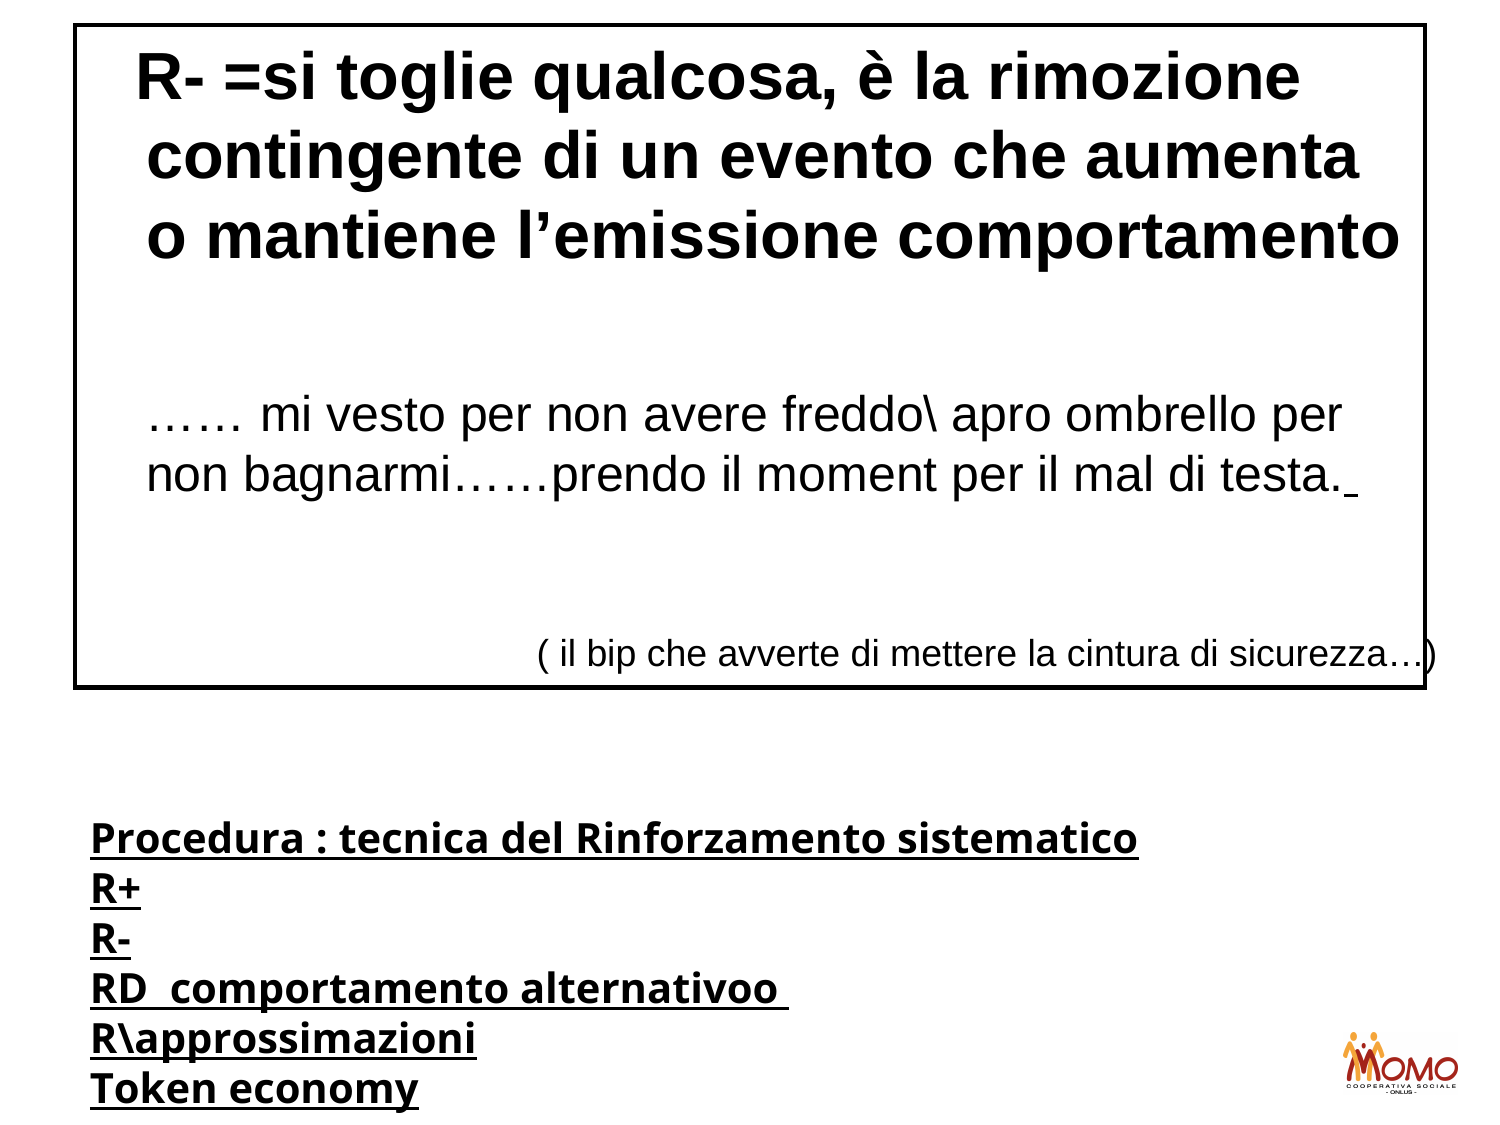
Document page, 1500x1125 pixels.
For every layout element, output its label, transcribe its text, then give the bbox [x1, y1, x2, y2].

list R- =si toglie qualcosa, è la rimozione contingente di un evento che aumenta o mantiene l’emissione comportamento …… mi vesto per non avere freddo\ apro ombrello per non bagnarmi……prendo il moment per il mal di testa. [75, 24, 1426, 688]
text_box ( il bip che avverte di mettere la cintura di sicurezza…) [521, 621, 1457, 682]
text_box Procedura : tecnica del Rinforzamento sistematico R+ R- RD comportamento alternativoo R\approssimazioni Token economy [75, 804, 1500, 1125]
